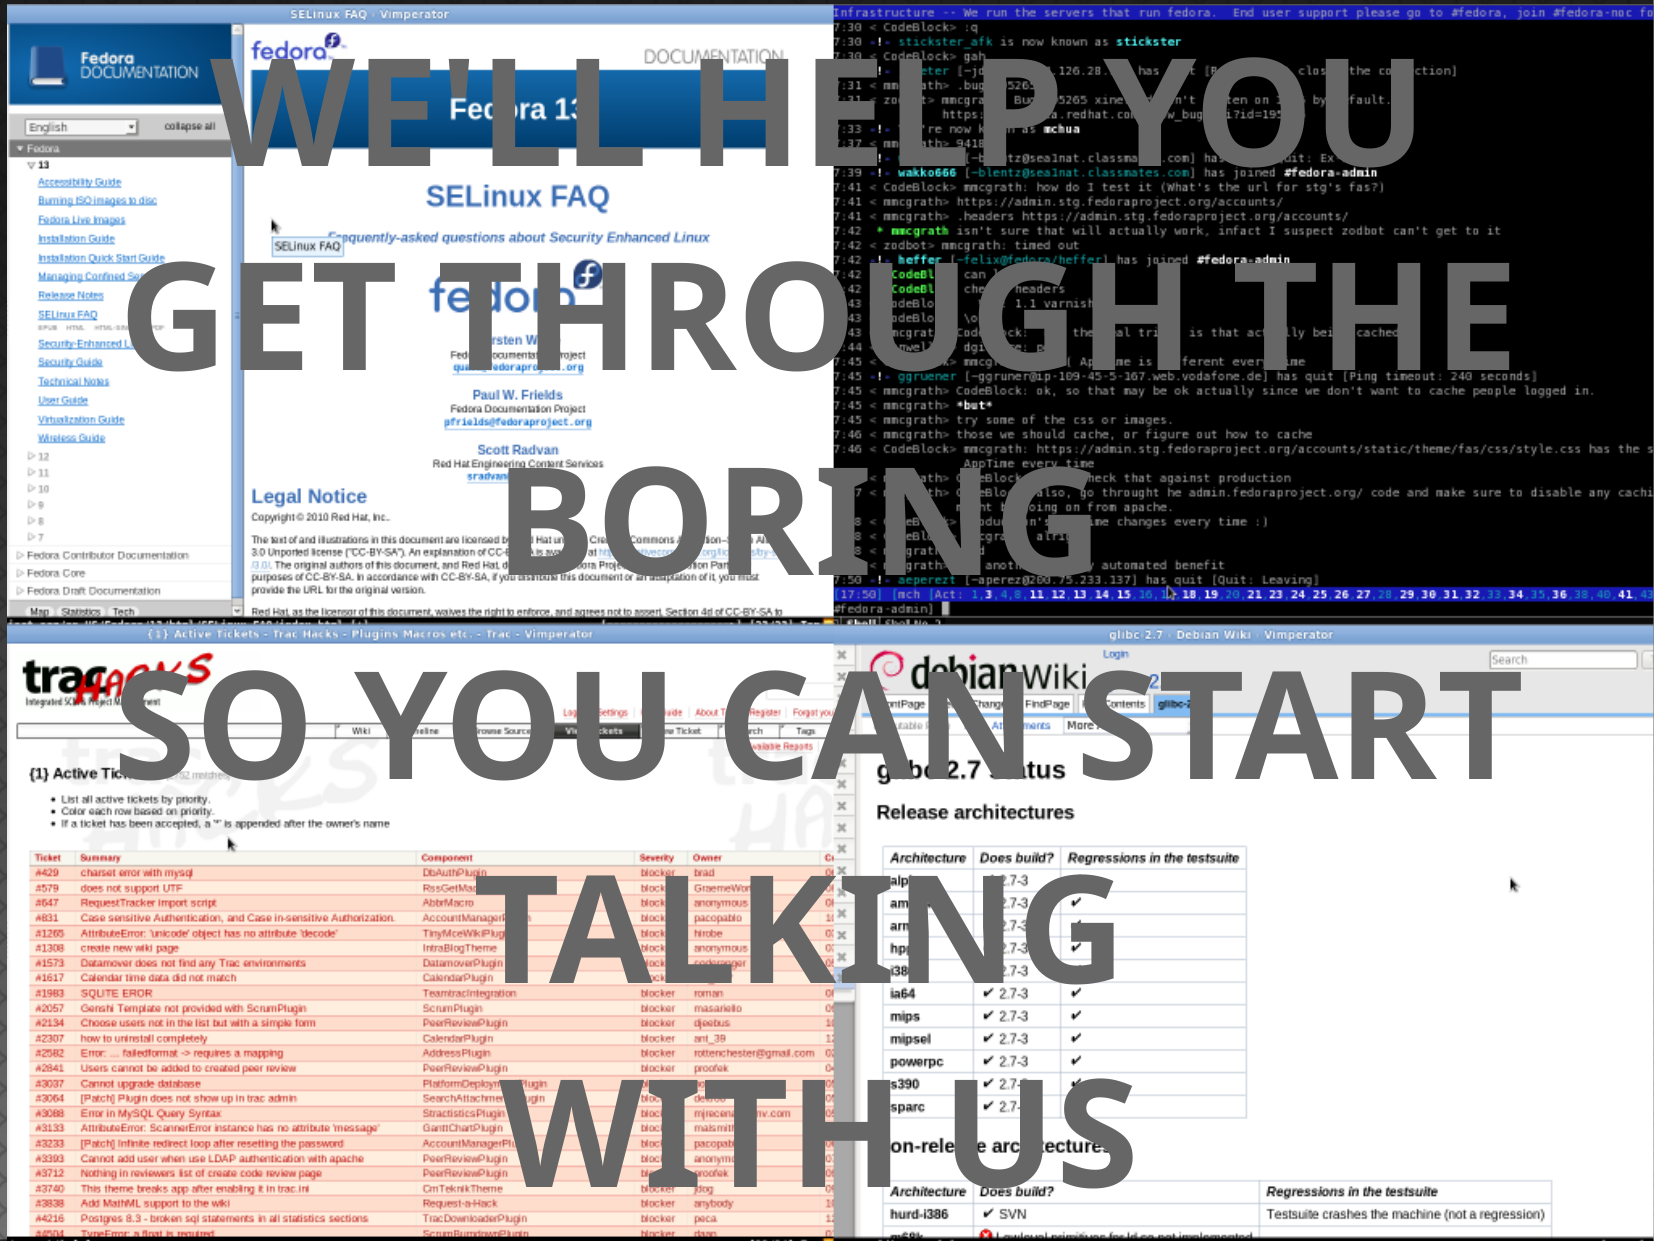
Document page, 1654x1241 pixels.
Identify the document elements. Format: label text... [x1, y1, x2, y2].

title WE'LL HELP YOU GET THROUGH THE BORING SO YOU CAN START TALKING WITH US [75, 94, 1564, 1144]
picture [0, 0, 1654, 1241]
